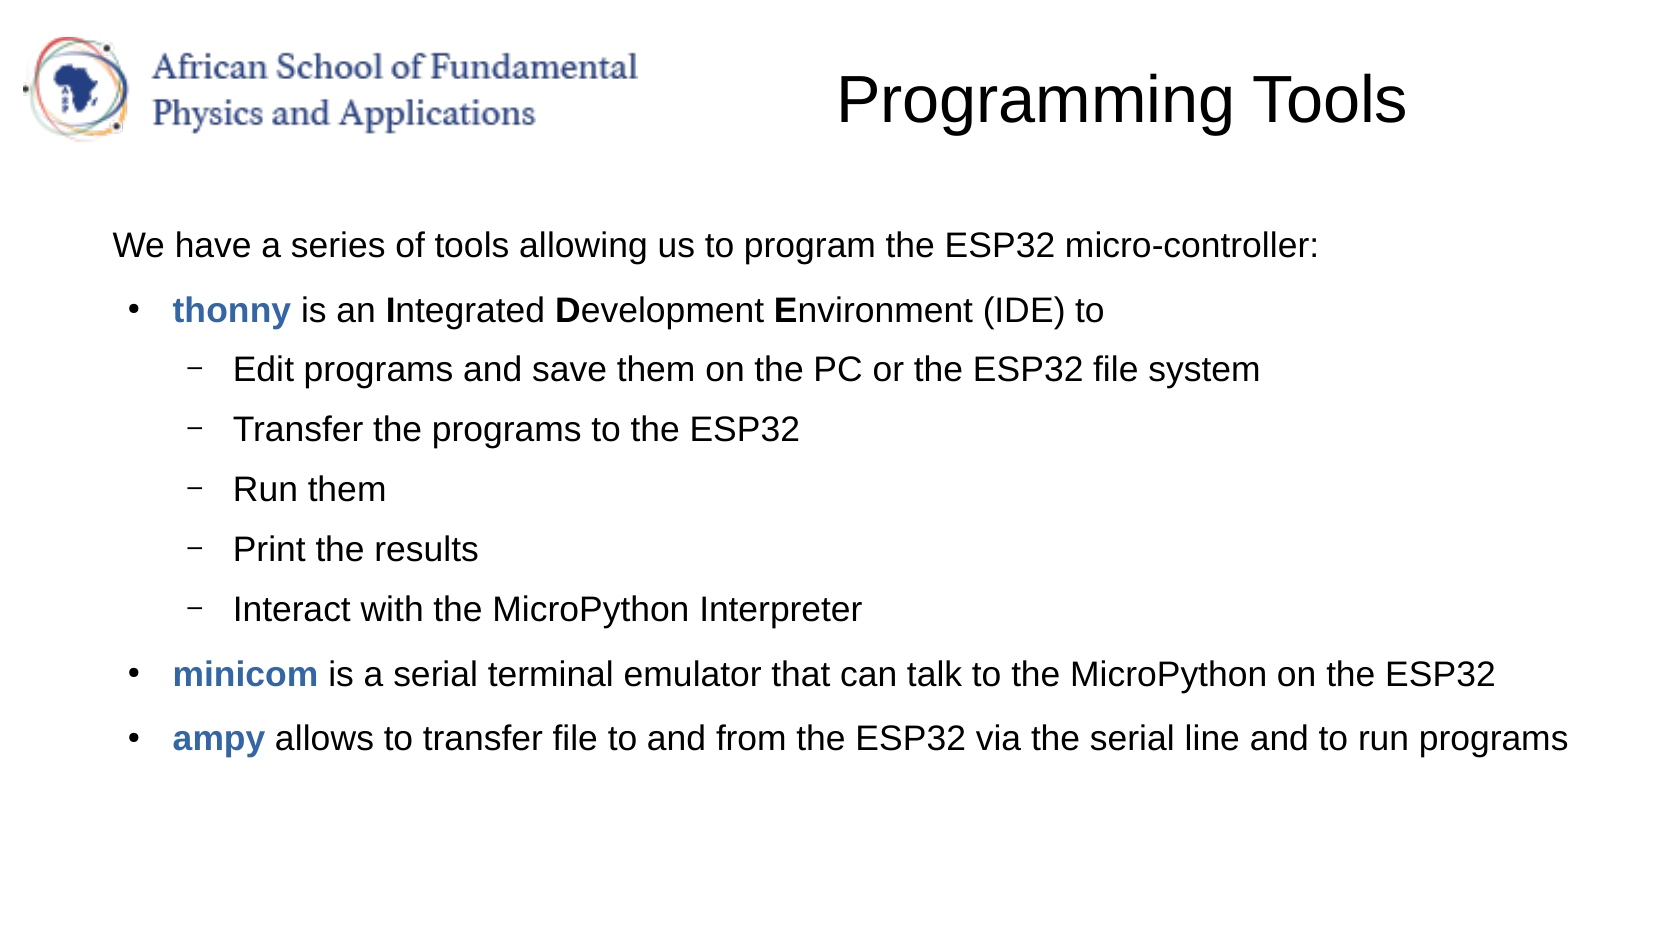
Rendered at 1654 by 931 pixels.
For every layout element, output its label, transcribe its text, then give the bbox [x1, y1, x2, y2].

list We have a series of tools allowing us to program the ESP32 micro-controller: thonny is an Integrated Development Environment (IDE) to Edit programs and save them on the PC or the ESP32 file system Transfer the programs to the ESP32 Run them Print the results Interact with the MicroPython Interpreter minicom is a serial terminal emulator that can talk to the MicroPython on the ESP32 ampy allows to transfer file to and from the ESP32 via the serial line and to run programs [112, 225, 1601, 765]
picture [23, 37, 635, 142]
title Programming Tools [635, 21, 1610, 177]
